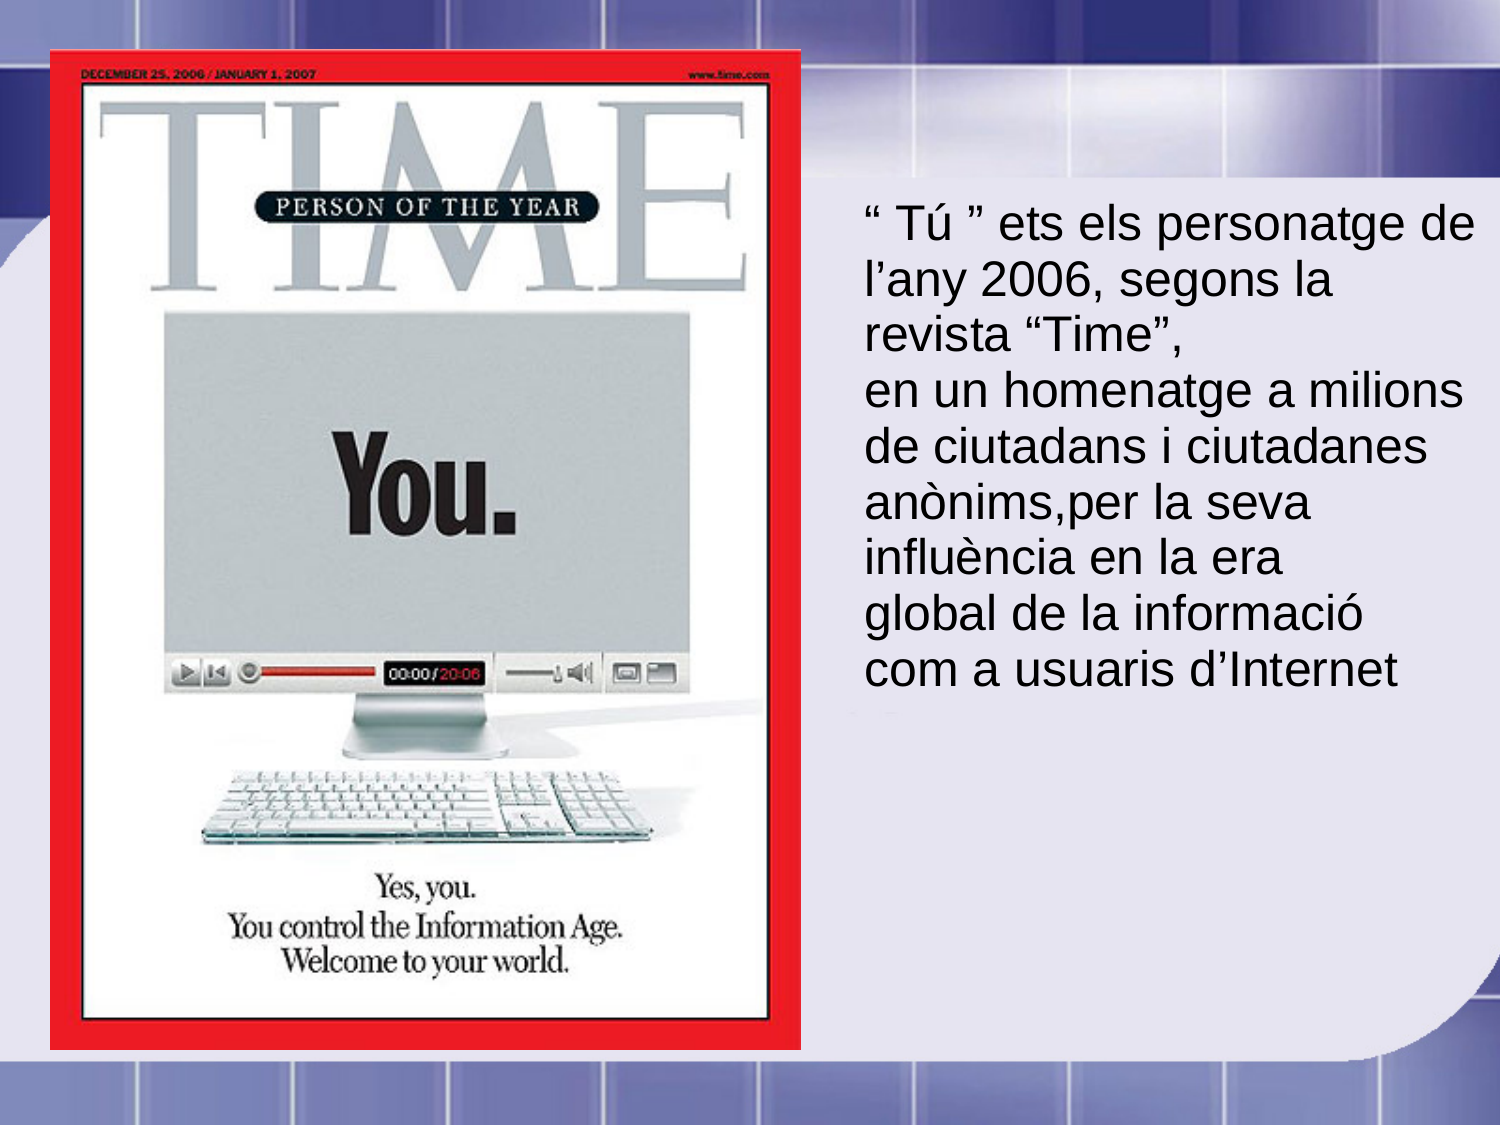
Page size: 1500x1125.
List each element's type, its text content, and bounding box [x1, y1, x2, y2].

picture [0, 0, 1500, 1125]
text_box “ Tú ” ets els personatge de l’any 2006, segons la revista “Time”, en un homenatge a milions de ciutadans i ciutadanes anònims,per la seva influència en la era global de la informació com a usuaris d’Internet [849, 187, 1500, 705]
